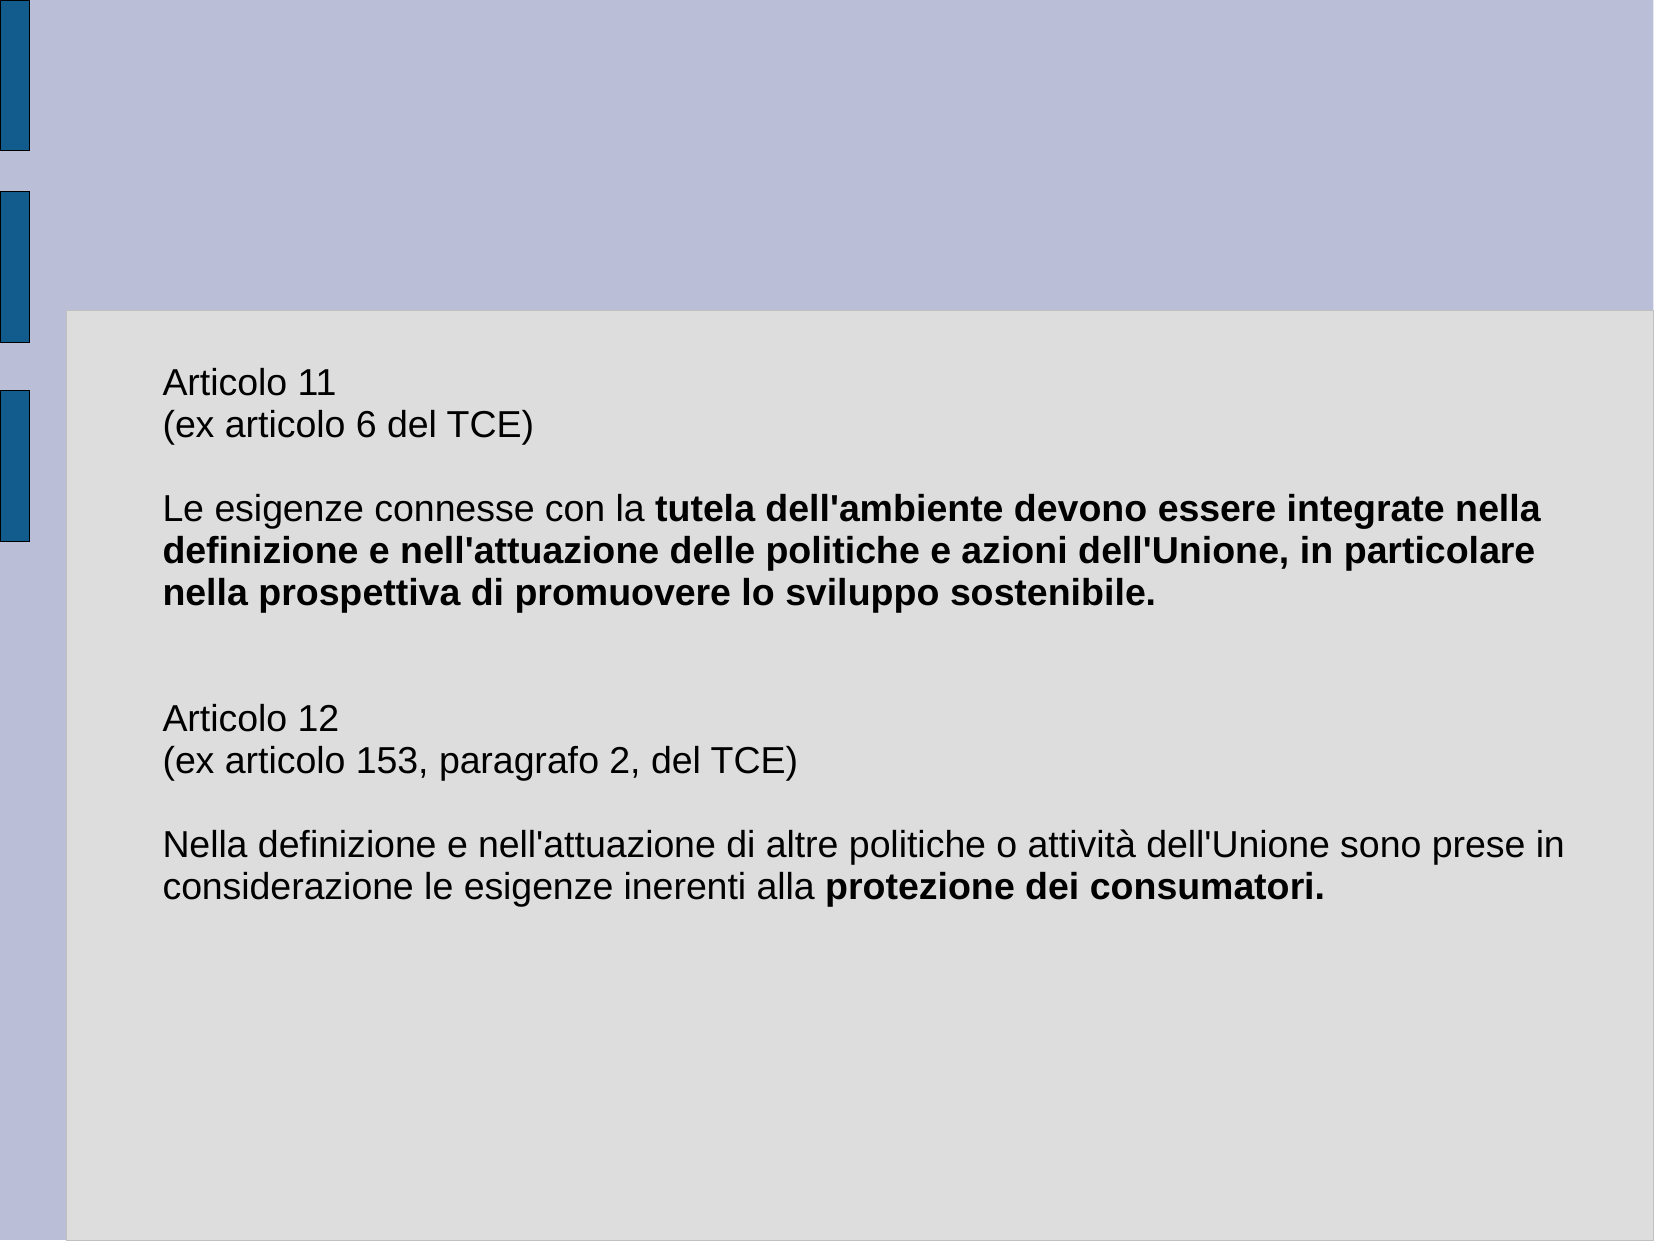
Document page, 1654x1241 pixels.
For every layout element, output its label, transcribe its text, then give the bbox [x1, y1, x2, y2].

text_box Articolo 11 (ex articolo 6 del TCE) Le esigenze connesse con la tutela dell'ambiente devono essere integrate nella definizione e nell'attuazione delle politiche e azioni dell'Unione, in particolare nella prospettiva di promuovere lo sviluppo sostenibile. Articolo 12 (ex articolo 153, paragrafo 2, del TCE) Nella definizione e nell'attuazione di altre politiche o attività dell'Unione sono prese in considerazione le esigenze inerenti alla protezione dei consumatori. [147, 354, 1595, 921]
